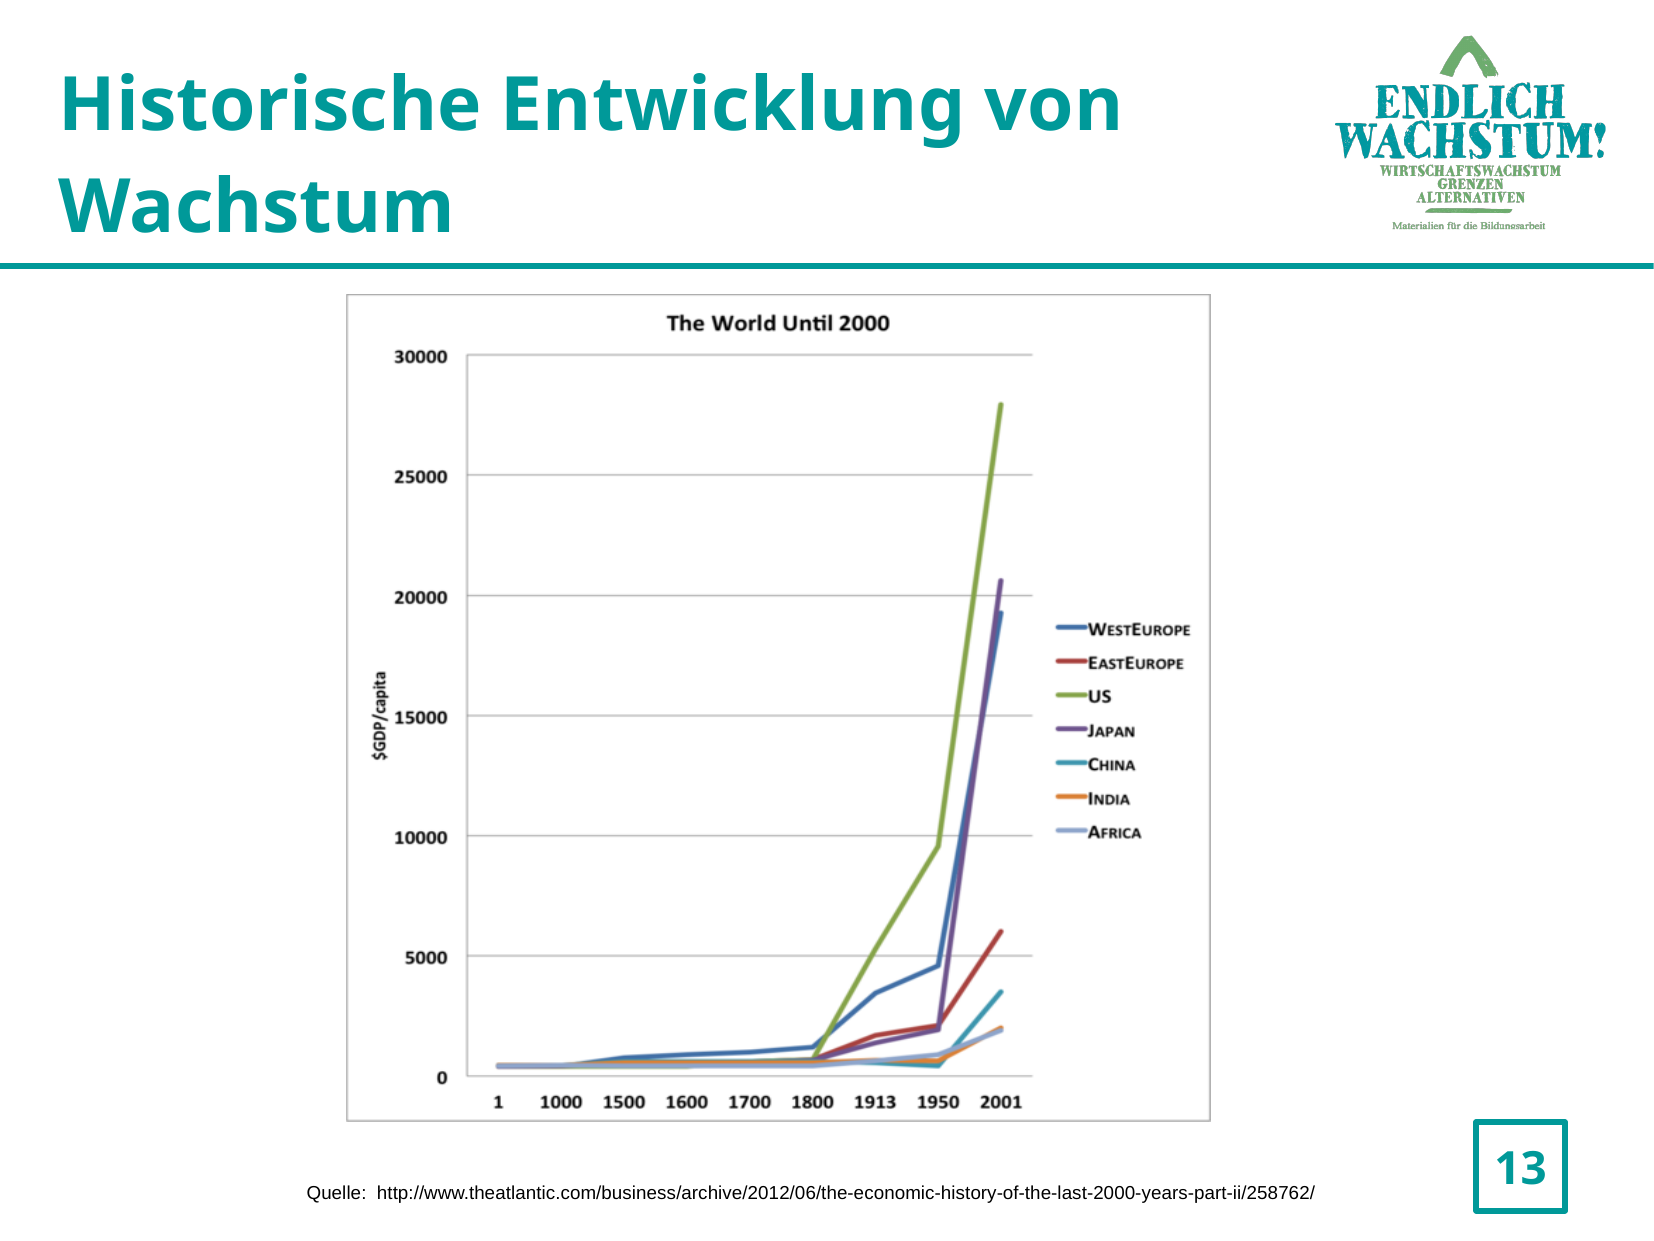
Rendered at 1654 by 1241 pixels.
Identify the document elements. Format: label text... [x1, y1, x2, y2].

picture [236, 265, 1358, 1163]
picture [1334, 35, 1607, 231]
text_box Quelle: http://www.theatlantic.com/business/archive/2012/06/the-economic-history-of-the-last-2000-years-part-ii/258762/ [291, 1174, 1329, 1211]
title Historische Entwicklung von Wachstum [59, 64, 1276, 240]
